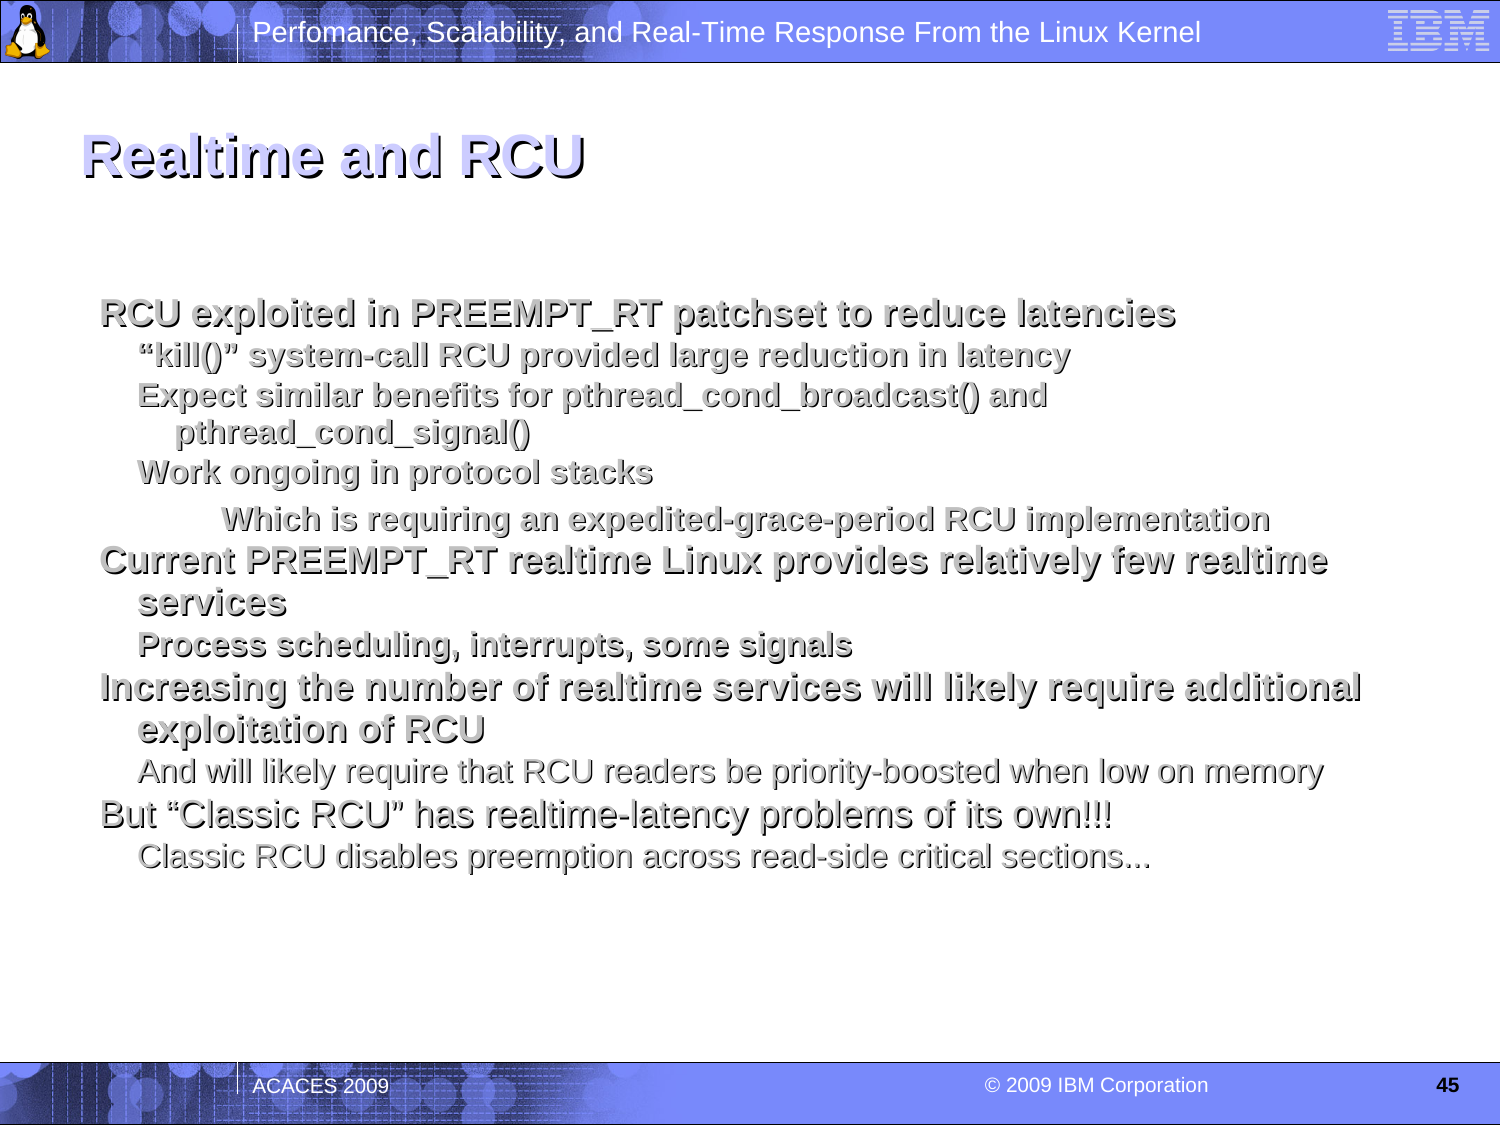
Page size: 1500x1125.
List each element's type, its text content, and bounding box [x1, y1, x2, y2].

picture [0, 1063, 1500, 1124]
list RCU exploited in PREEMPT_RT patchset to reduce latencies “kill()” system-call RCU provided large reduction in latency Expect similar benefits for pthread_cond_broadcast() and pthread_cond_signal() Work ongoing in protocol stacks Which is requiring an expedited-grace-period RCU implementation Current PREEMPT_RT realtime Linux provides relatively few realtime services Process scheduling, interrupts, some signals Increasing the number of realtime services will likely require additional exploitation of RCU And will likely require that RCU readers be priority-boosted when low on memory But “Classic RCU” has realtime-latency problems of its own!!! Classic RCU disables preemption across read-side critical sections... [99, 291, 1389, 1022]
picture [1, 1, 1500, 62]
title Realtime and RCU [79, 116, 1433, 199]
